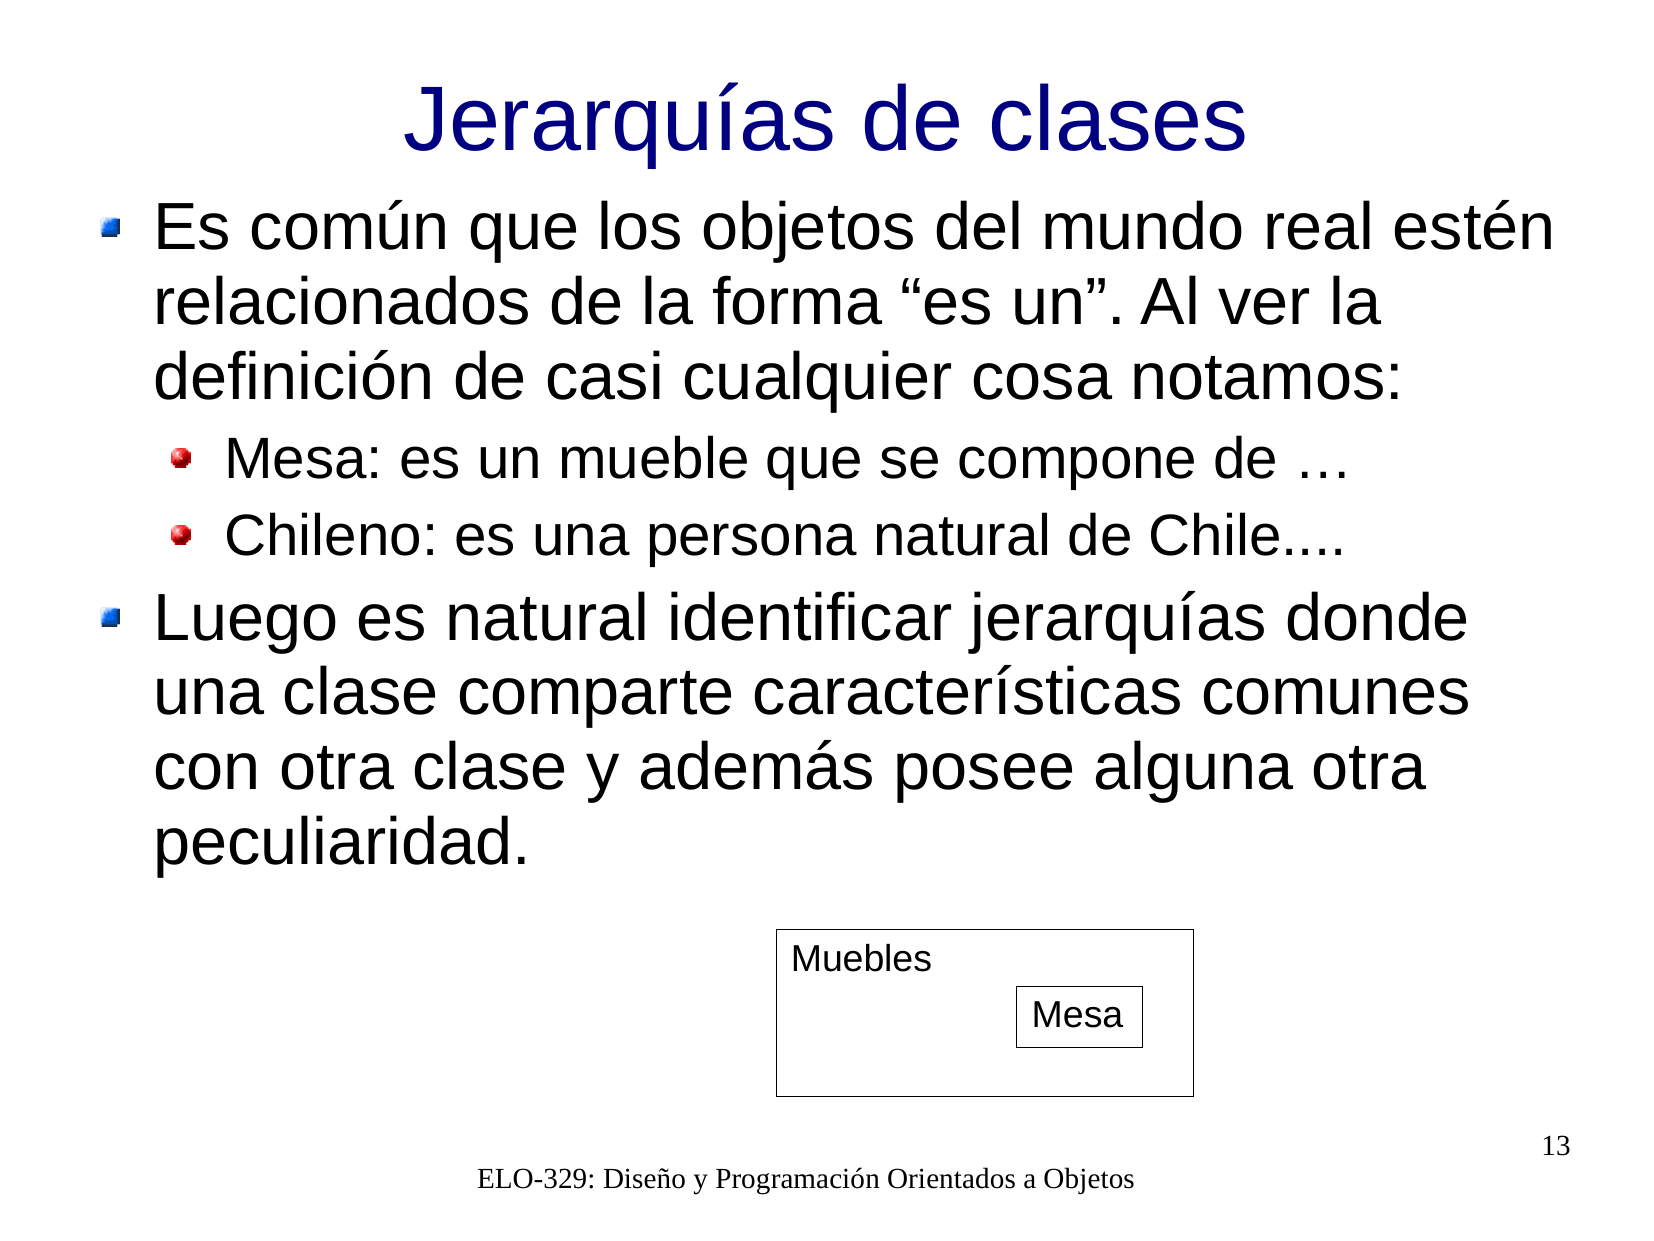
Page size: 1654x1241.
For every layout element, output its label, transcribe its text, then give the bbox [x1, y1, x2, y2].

title Jerarquías de clases [82, 49, 1571, 188]
text_box Muebles [776, 929, 1194, 1097]
list Es común que los objetos del mundo real estén relacionados de la forma “es un”. Al ver la definición de casi cualquier cosa notamos: Mesa: es un mueble que se compone de … Chileno: es una persona natural de Chile.... Luego es natural identificar jerarquías donde una clase comparte características comunes con otra clase y además posee alguna otra peculiaridad. [82, 189, 1571, 1090]
